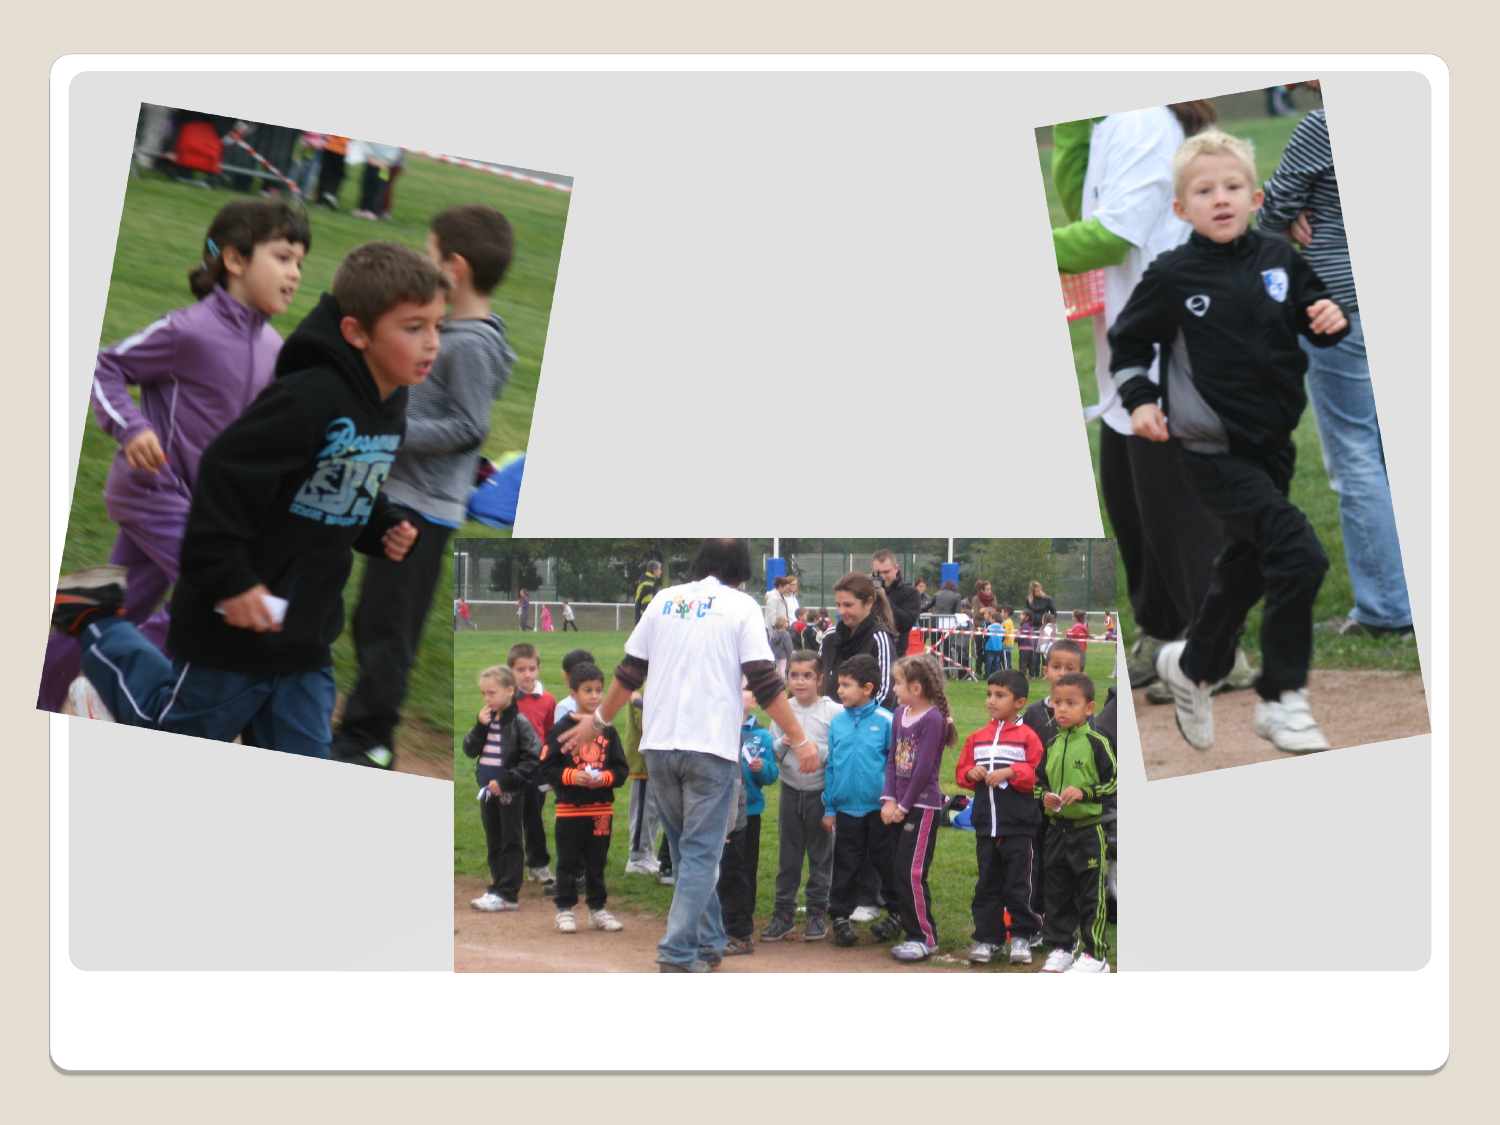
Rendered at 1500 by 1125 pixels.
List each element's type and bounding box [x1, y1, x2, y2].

picture [35, 78, 1432, 973]
